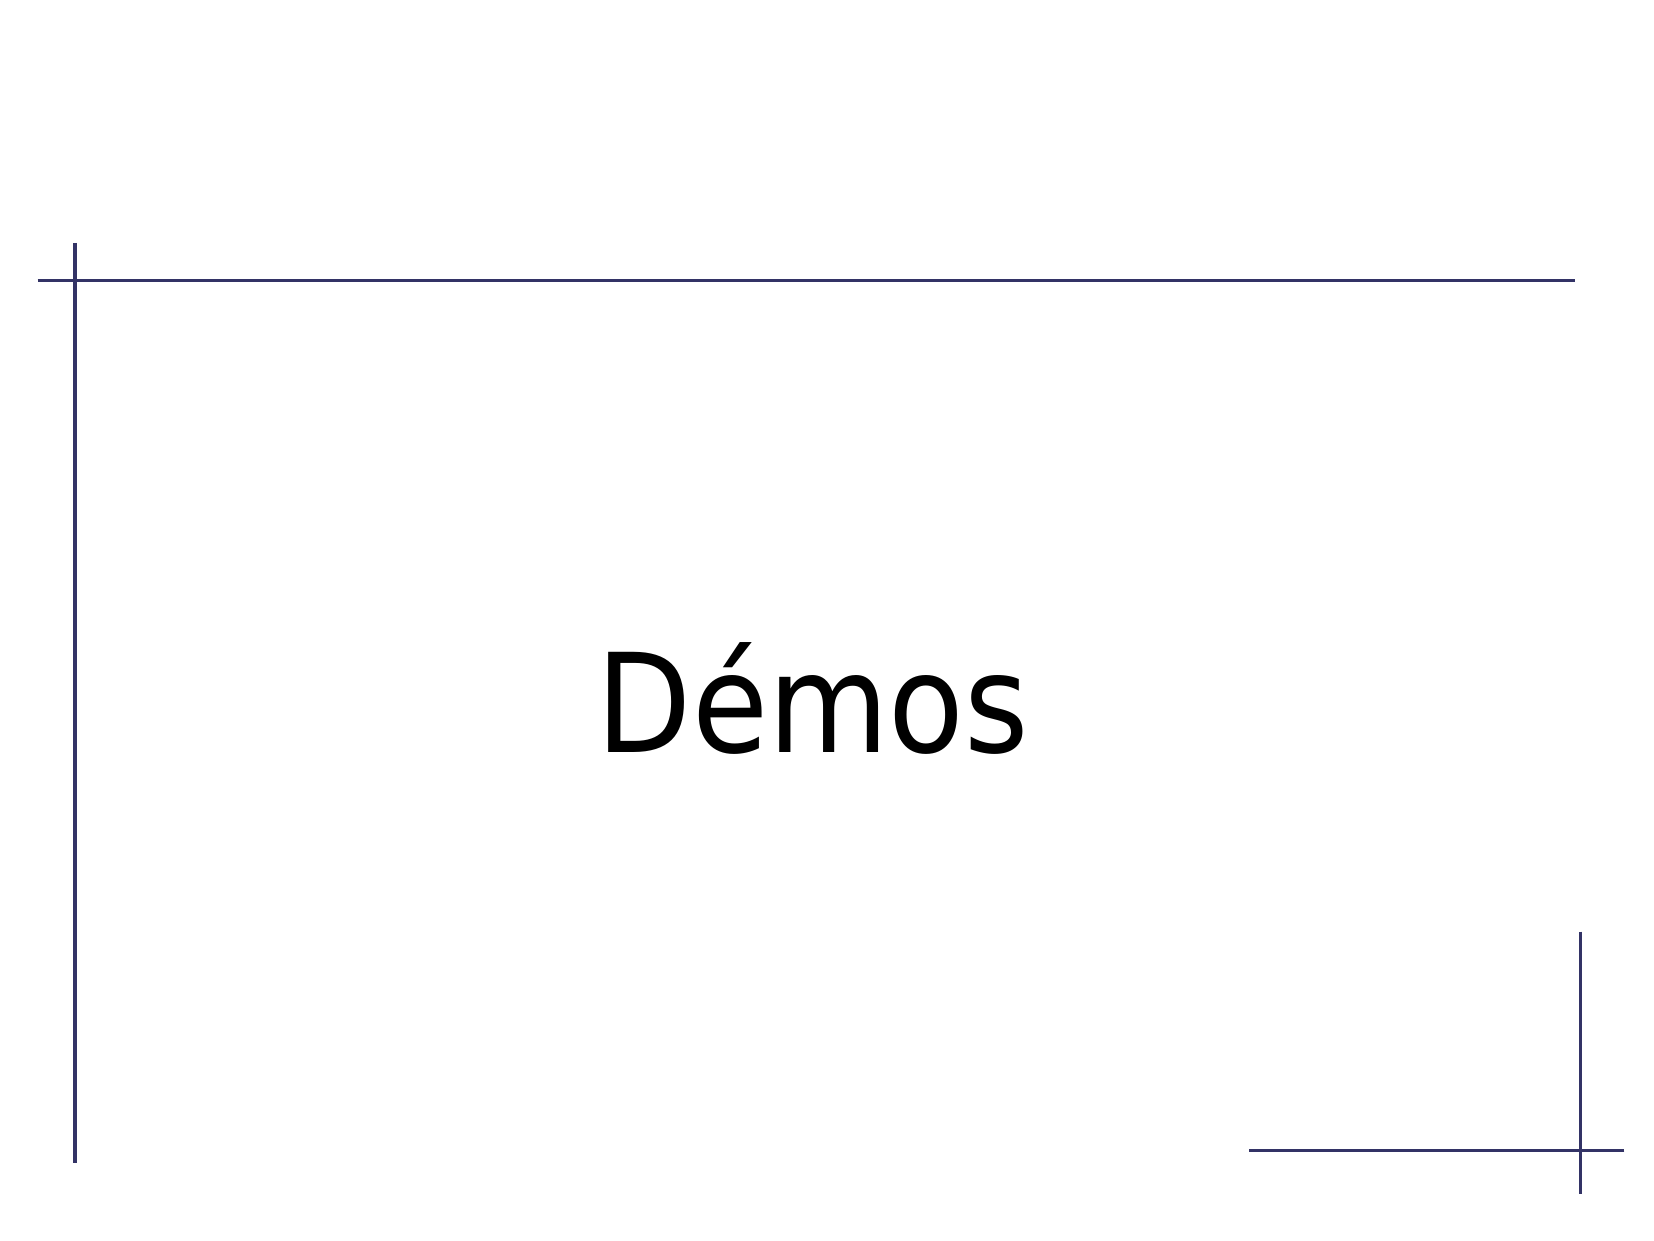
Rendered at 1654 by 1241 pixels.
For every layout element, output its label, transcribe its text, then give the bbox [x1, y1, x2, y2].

subtitle Démos [88, 296, 1538, 1115]
